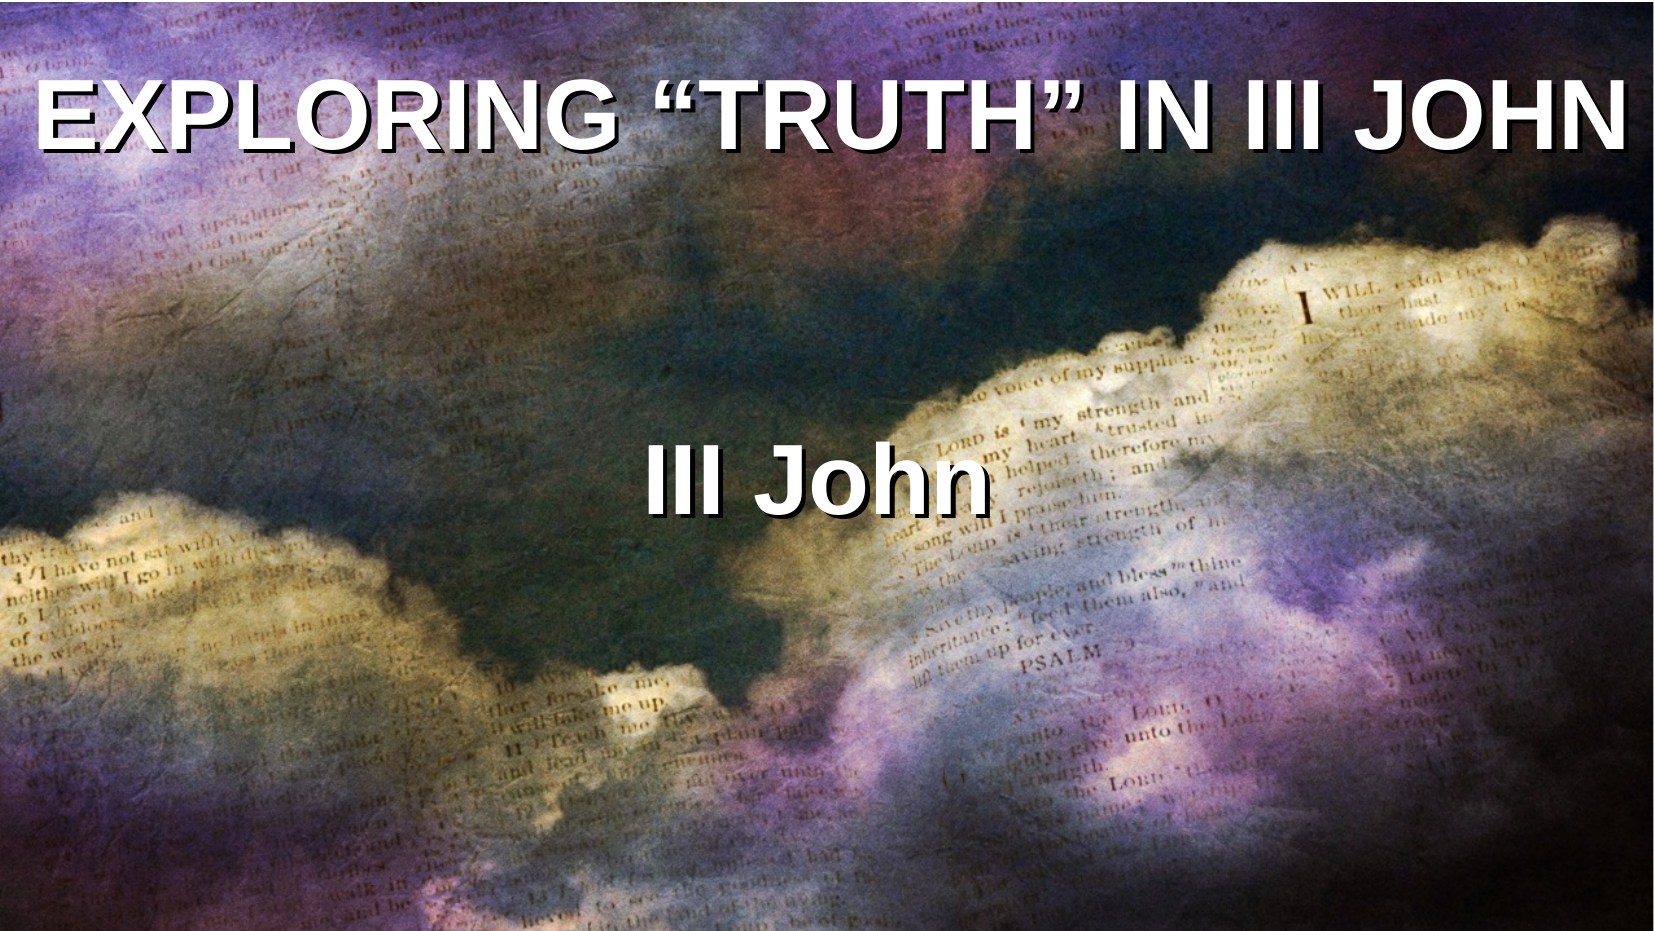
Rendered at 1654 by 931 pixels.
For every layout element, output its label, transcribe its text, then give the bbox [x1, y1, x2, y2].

title EXPLORING “TRUTH” IN III JOHN [30, 37, 1636, 193]
picture [0, 2, 1654, 931]
subtitle III John [86, 210, 1576, 750]
